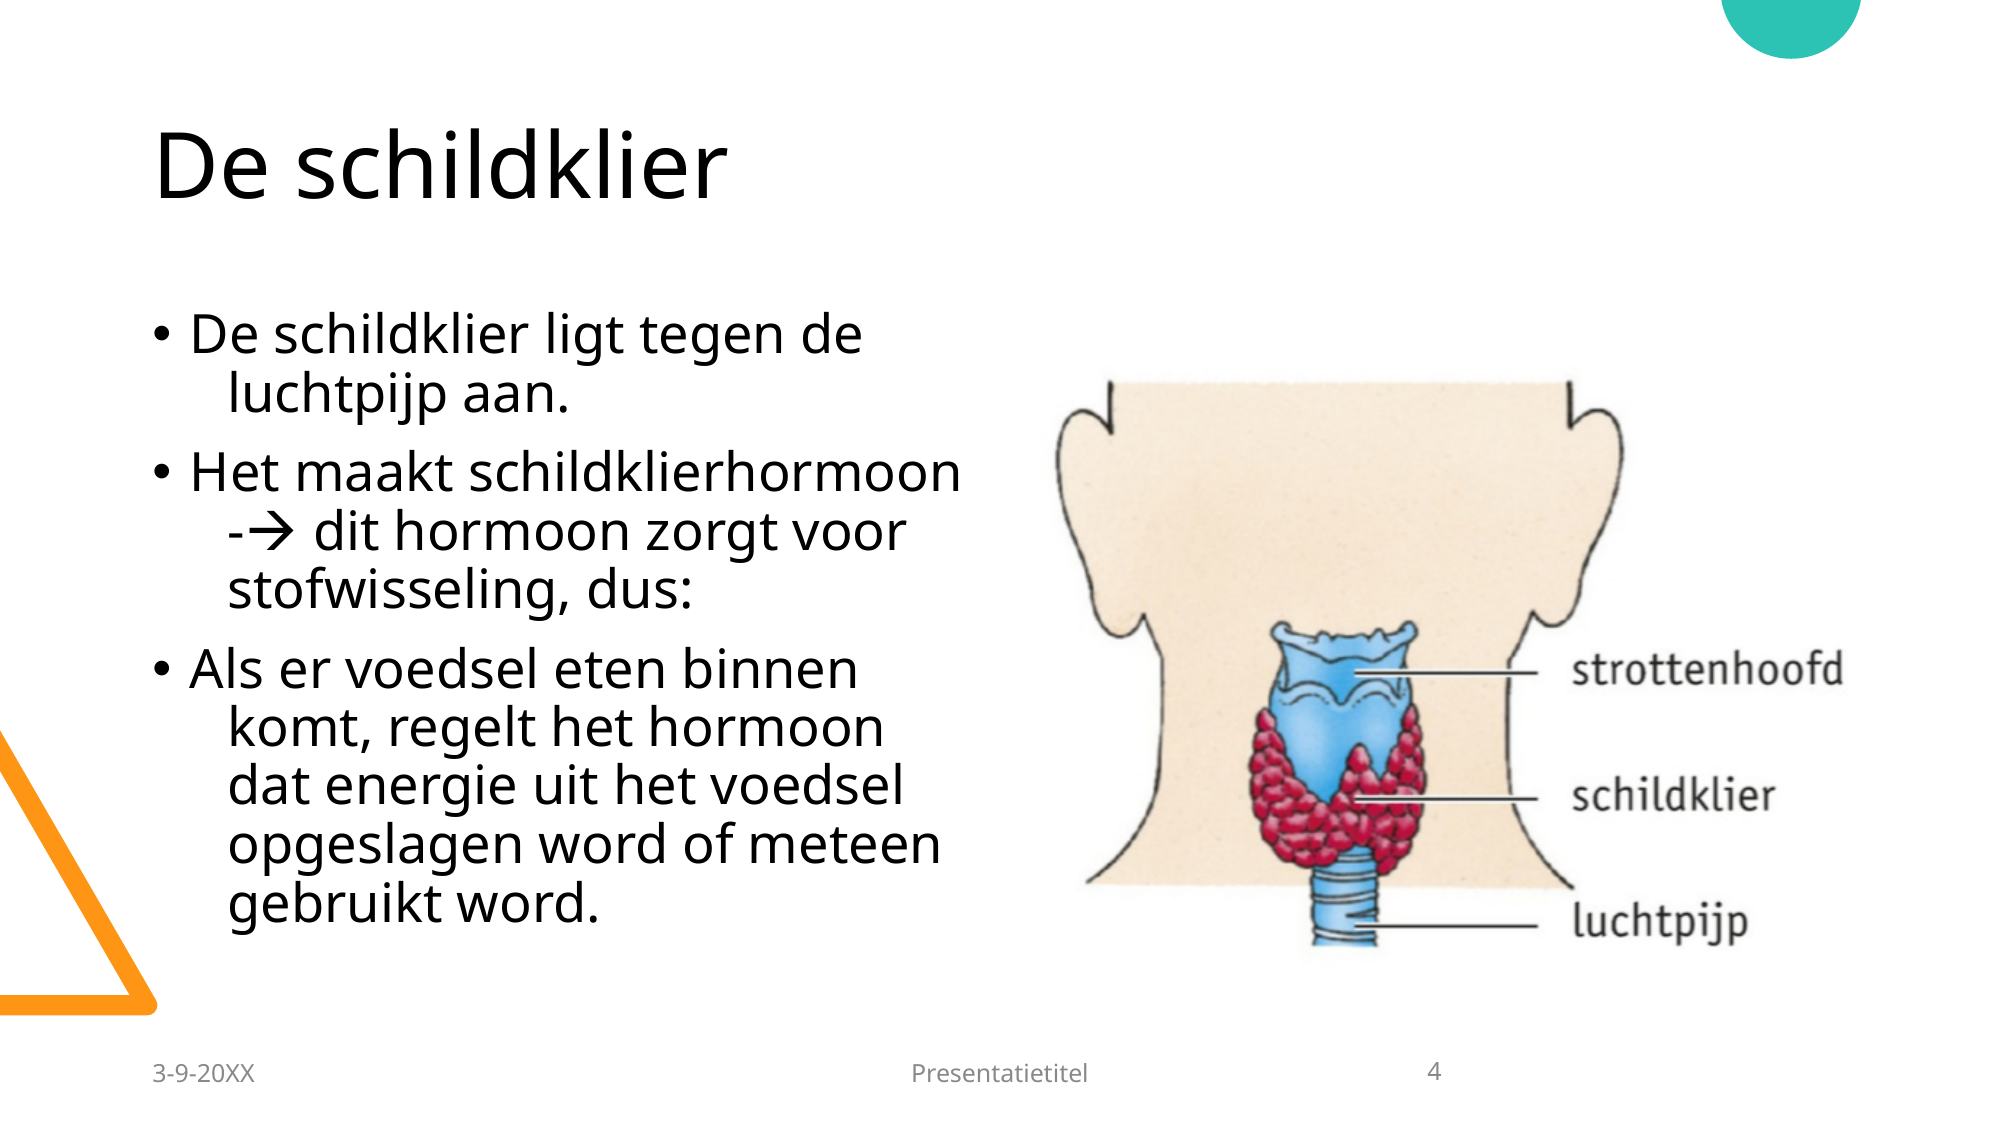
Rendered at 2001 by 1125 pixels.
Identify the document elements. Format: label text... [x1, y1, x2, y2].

text_box ‹nr.› [1412, 1042, 1863, 1103]
title De schildklier [137, 59, 1863, 278]
text_box 3-9-20XX [137, 1042, 588, 1103]
picture [1012, 333, 1863, 980]
list De schildklier ligt tegen de luchtpijp aan. Het maakt schildklierhormoon - dit hormoon zorgt voor stofwisseling, dus: Als er voedsel eten binnen komt, regelt het hormoon dat energie uit het voedsel opgeslagen word of meteen gebruikt word. [137, 299, 988, 1014]
text_box Presentatietitel [662, 1042, 1338, 1103]
